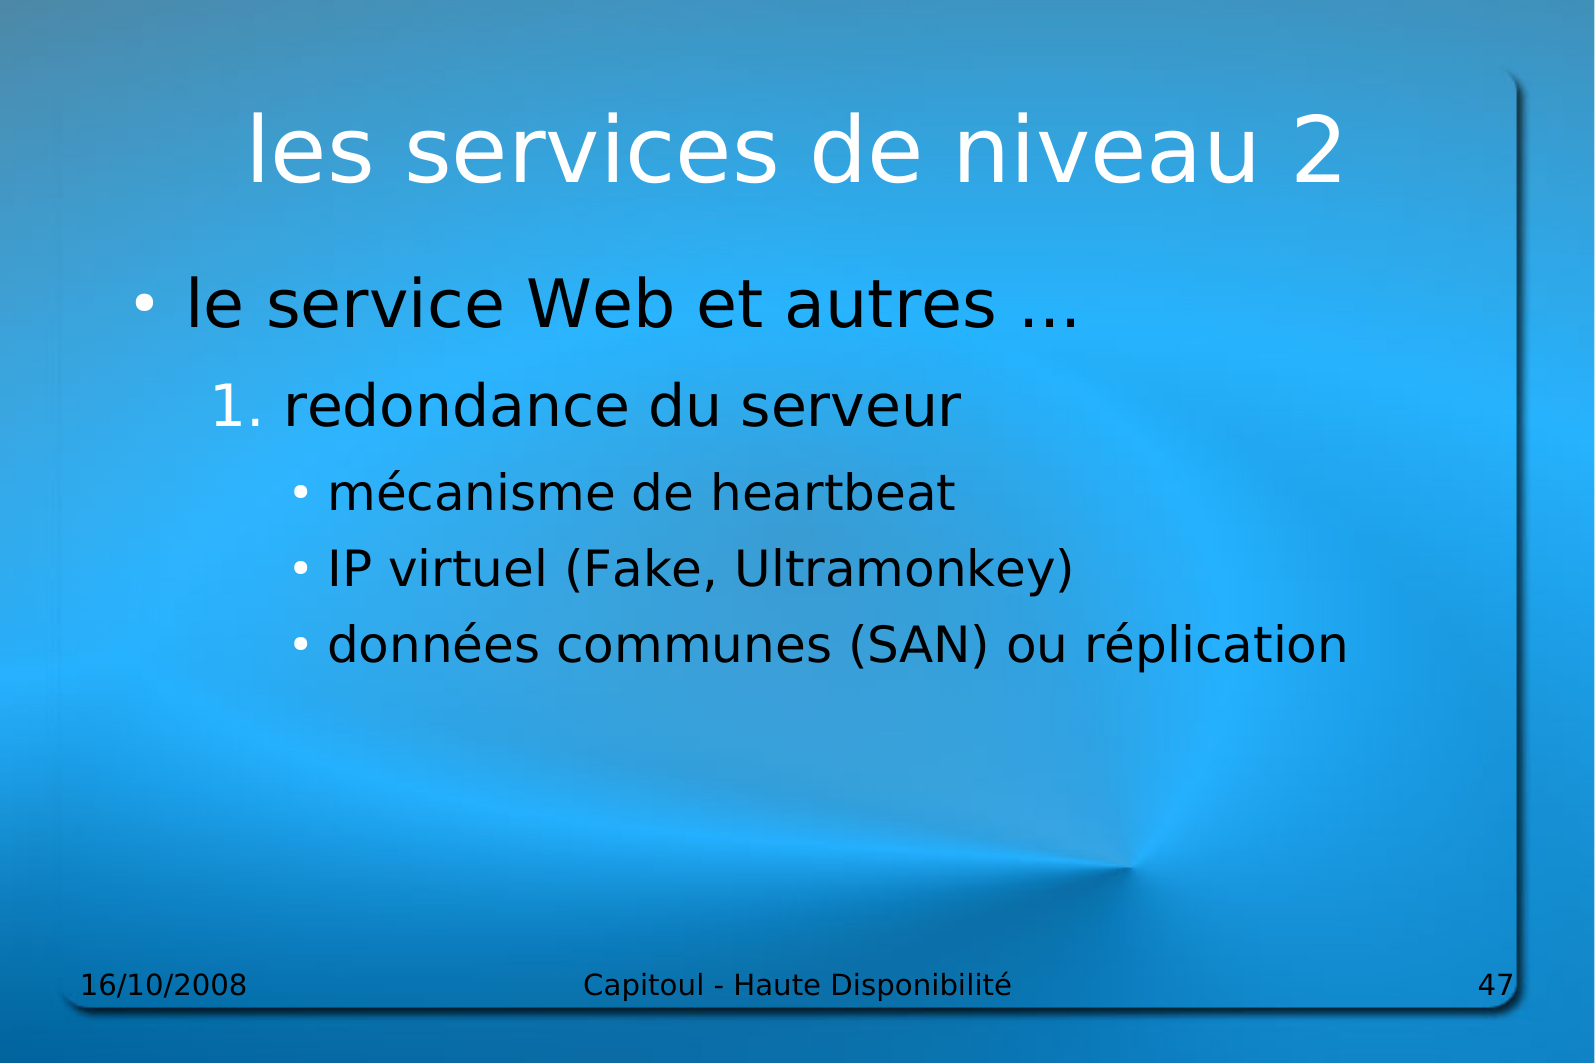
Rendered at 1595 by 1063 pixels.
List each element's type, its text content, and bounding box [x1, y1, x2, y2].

title les services de niveau 2 [117, 97, 1479, 205]
list le service Web et autres ... redondance du serveur mécanisme de heartbeat IP virtuel (Fake, Ultramonkey) données communes (SAN) ou réplication [114, 265, 1477, 861]
picture [0, 0, 1595, 1063]
